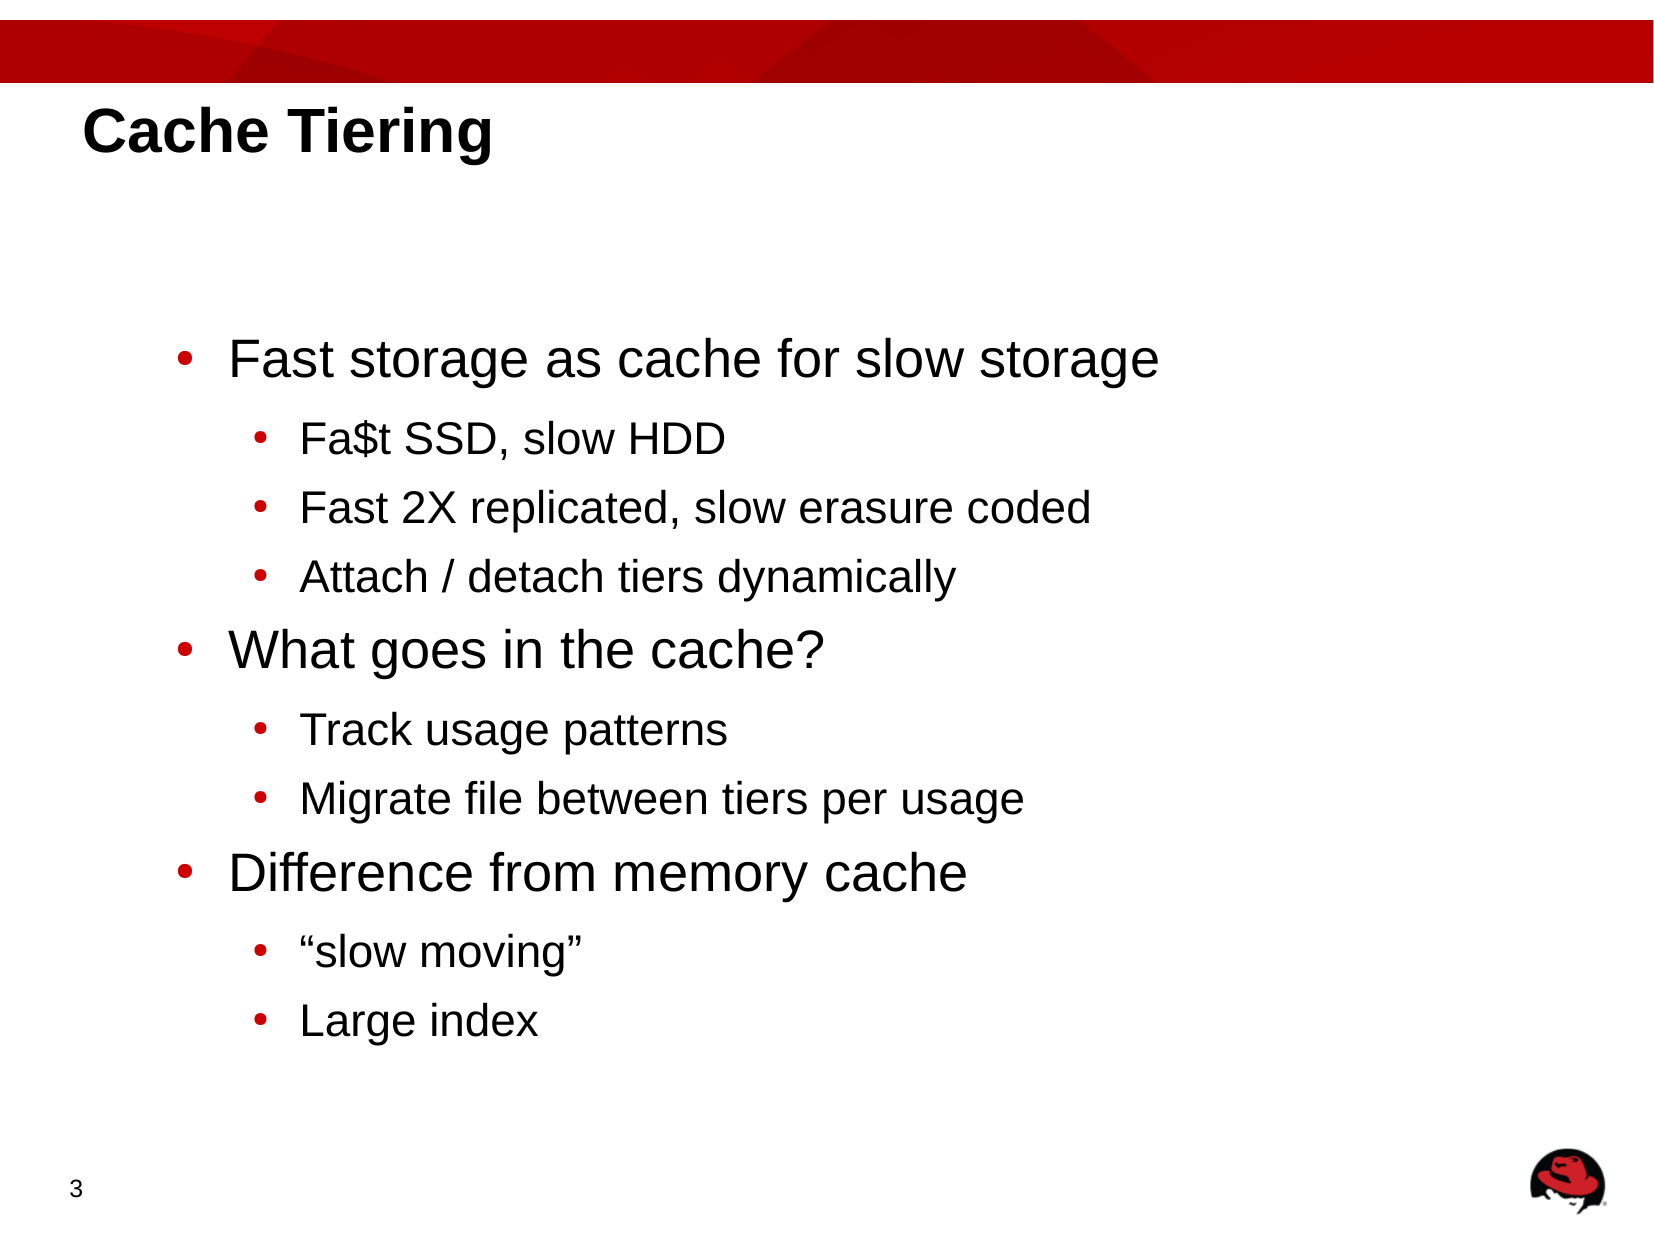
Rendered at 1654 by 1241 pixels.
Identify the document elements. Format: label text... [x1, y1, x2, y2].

list Fast storage as cache for slow storage Fa$t SSD, slow HDD Fast 2X replicated, slow erasure coded Attach / detach tiers dynamically What goes in the cache? Track usage patterns Migrate file between tiers per usage Difference from memory cache “slow moving” Large index [86, 244, 1576, 1047]
title Cache Tiering [82, 37, 1571, 226]
picture [0, 20, 1654, 83]
picture [1529, 1146, 1613, 1224]
